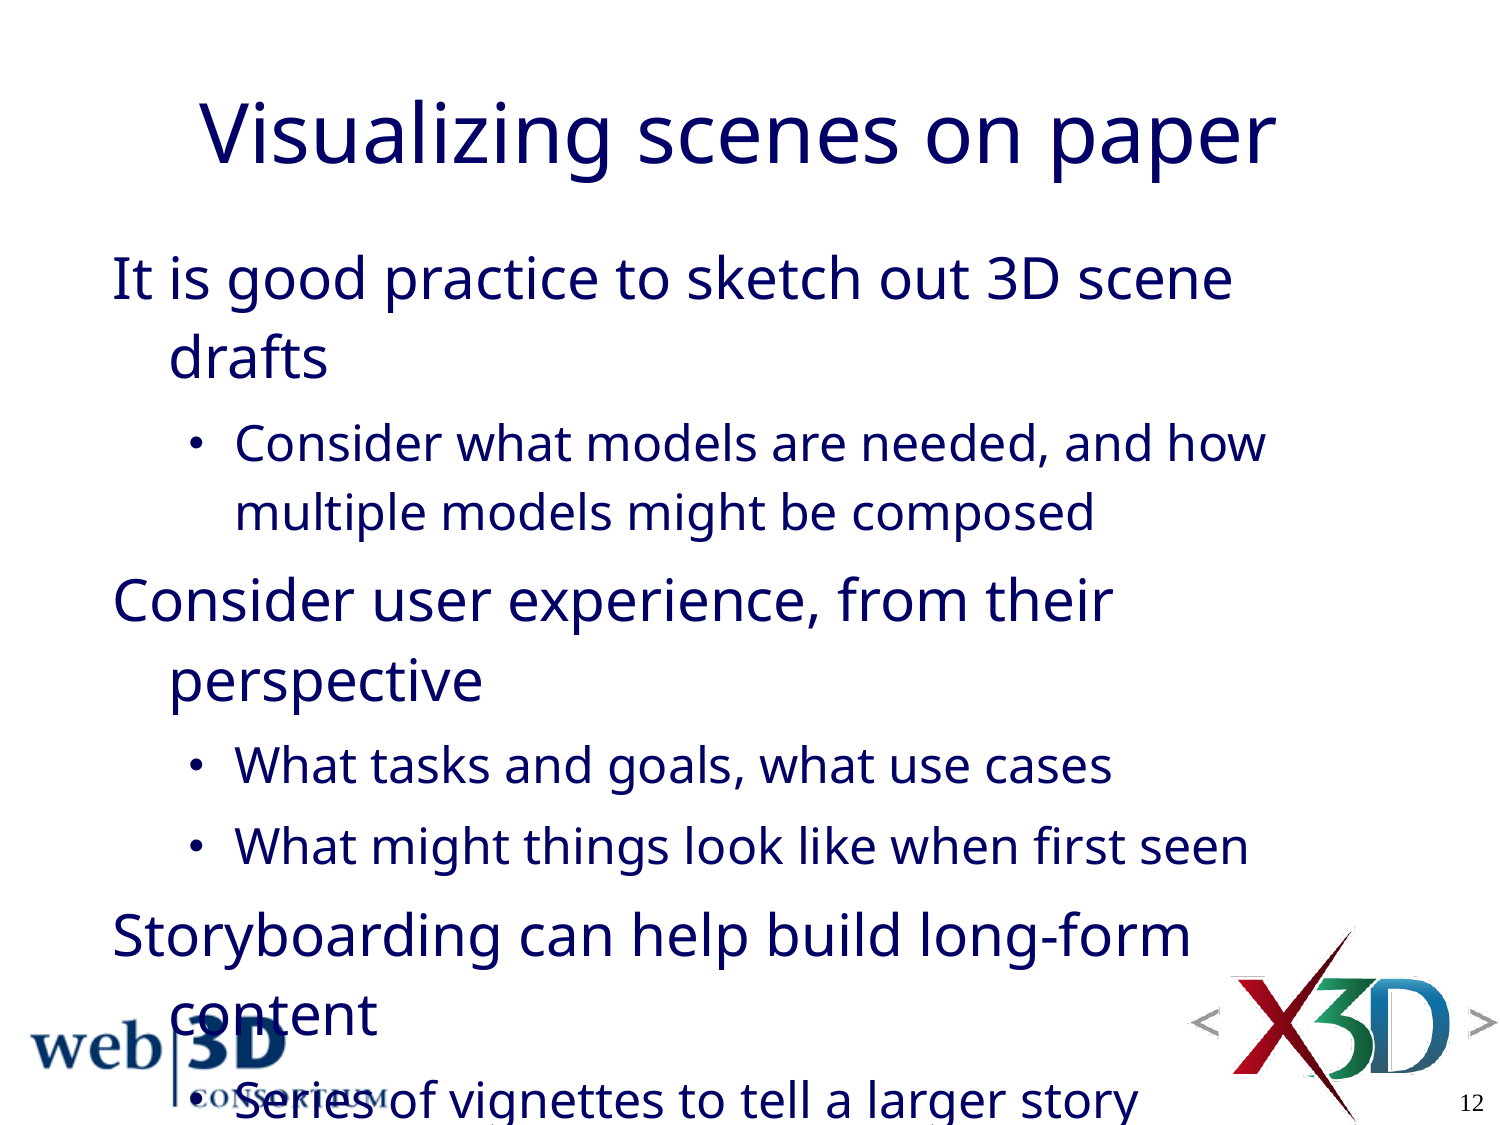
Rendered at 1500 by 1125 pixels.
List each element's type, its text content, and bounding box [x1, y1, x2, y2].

title Visualizing scenes on paper [112, 44, 1388, 218]
picture [268, 1094, 282, 1102]
list It is good practice to sketch out 3D scene drafts Consider what models are needed, and how multiple models might be composed Consider user experience, from their perspective What tasks and goals, what use cases What might things look like when first seen Storyboarding can help build long-form content Series of vignettes to tell a larger story Each scene defines needed models and behaviors Build each piece, put them together [112, 237, 1388, 986]
picture [330, 1094, 344, 1102]
picture [395, 1094, 411, 1115]
picture [1187, 926, 1500, 1125]
picture [12, 998, 413, 1118]
